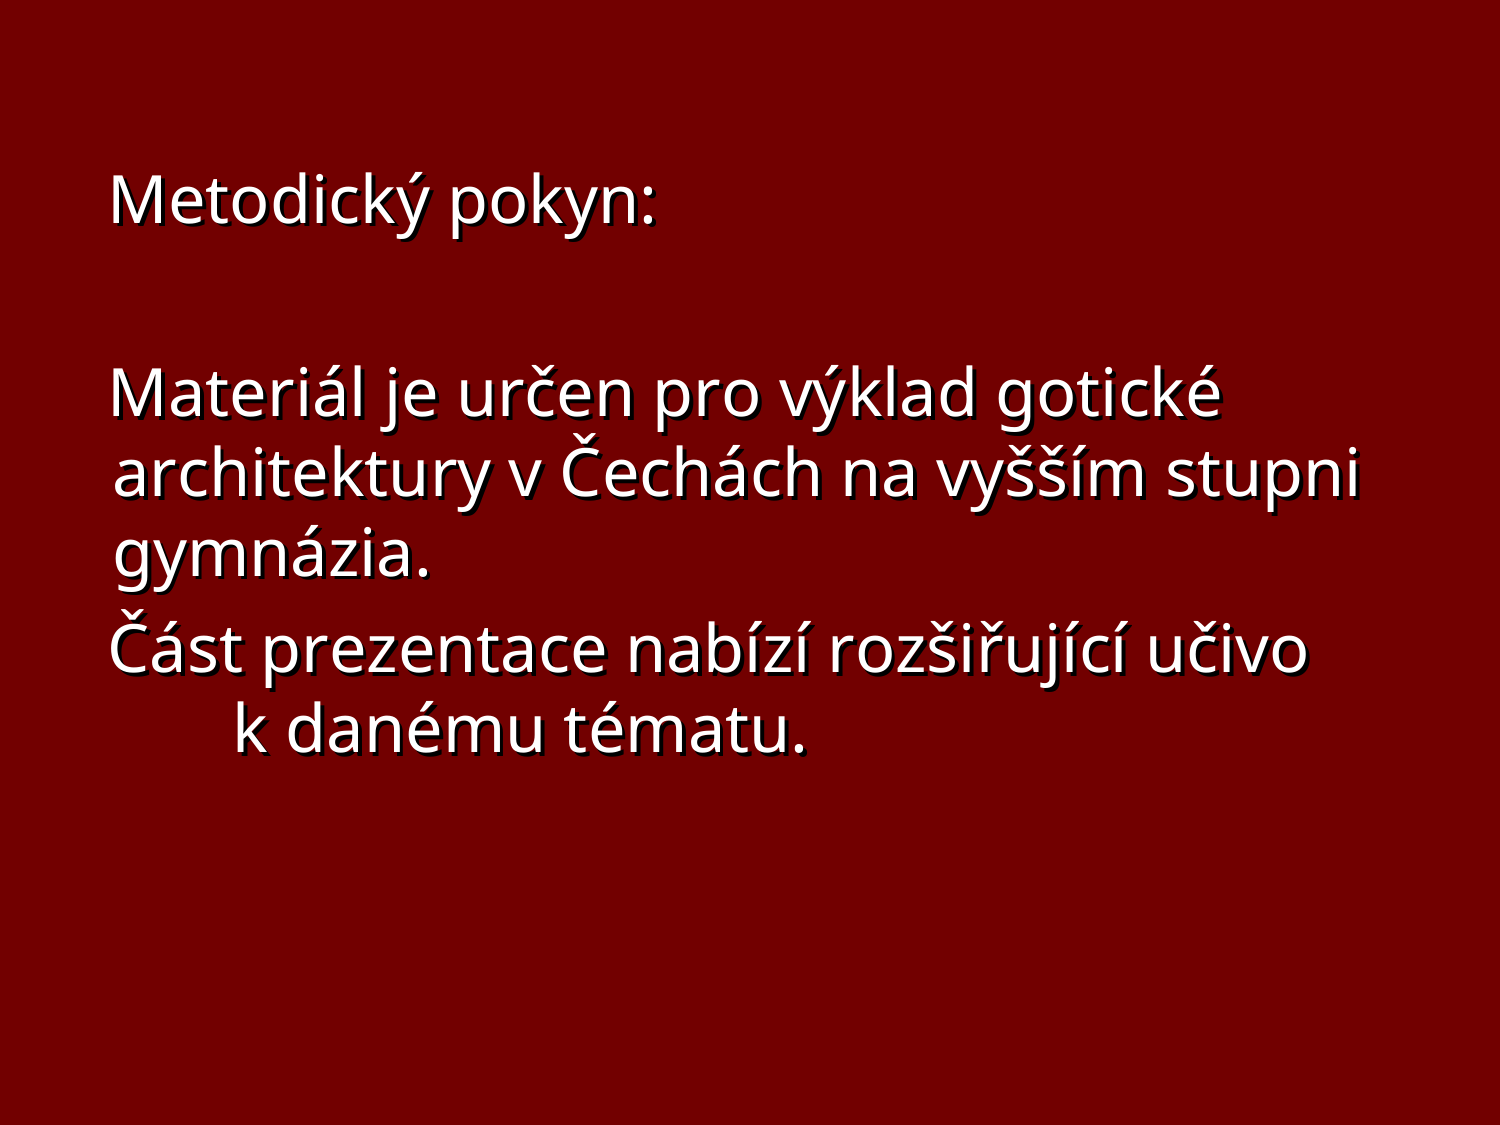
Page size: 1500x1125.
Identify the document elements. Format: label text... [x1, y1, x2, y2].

list Metodický pokyn: Materiál je určen pro výklad gotické architektury v Čechách na vyšším stupni gymnázia. Část prezentace nabízí rozšiřující učivo k danému tématu. [41, 148, 1412, 1000]
